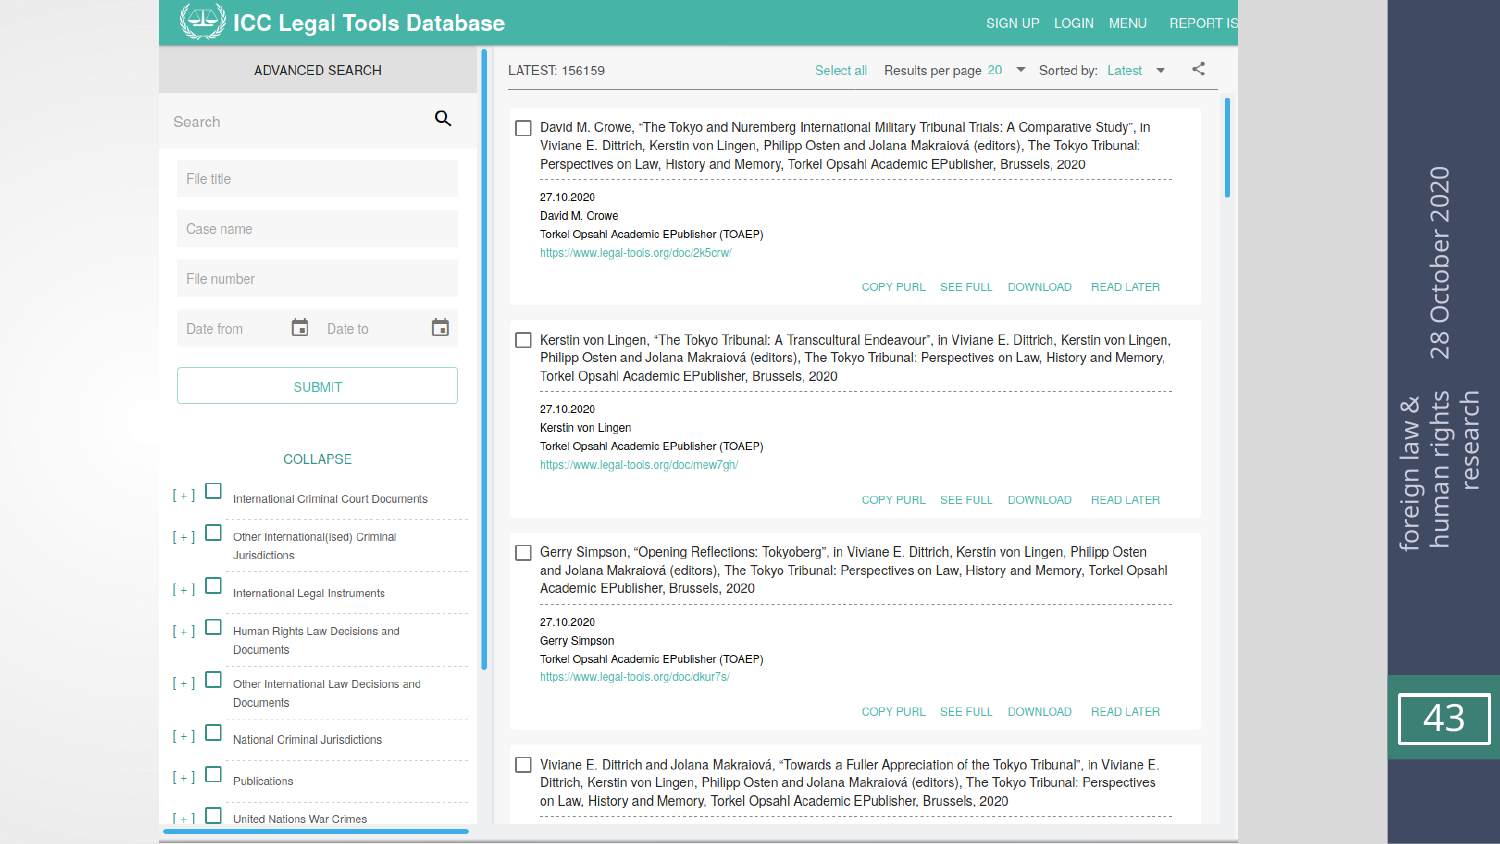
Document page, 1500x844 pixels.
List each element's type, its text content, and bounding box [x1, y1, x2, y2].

picture [159, 0, 1238, 844]
footer foreign law & human rights research [1408, 375, 1469, 667]
slide_number <number> [1399, 695, 1490, 744]
slide_number 28 October 2020 [1408, 75, 1469, 375]
